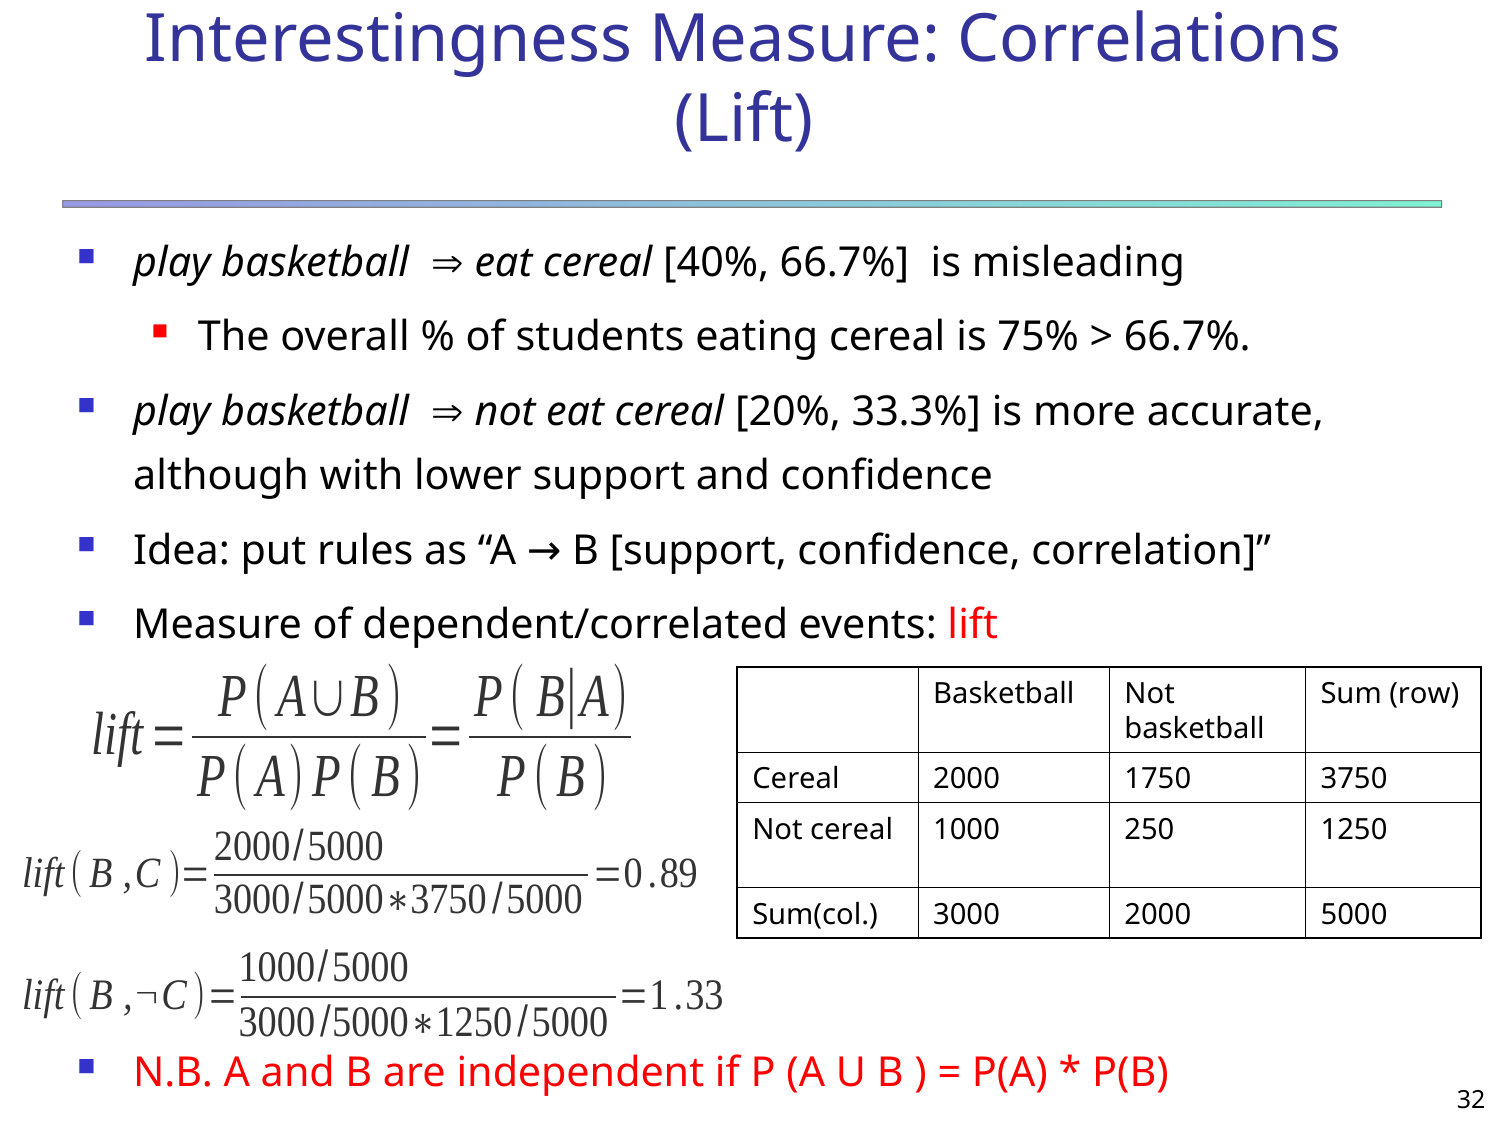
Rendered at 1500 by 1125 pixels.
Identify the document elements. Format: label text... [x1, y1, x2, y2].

table_header Sum (row) [1306, 668, 1480, 752]
table_cell 2000 [919, 753, 1109, 802]
list play basketball  eat cereal [40%, 66.7%] is misleading The overall % of students eating cereal is 75% > 66.7%. play basketball  not eat cereal [20%, 33.3%] is more accurate, although with lower support and confidence Idea: put rules as “A → B [support, confidence, correlation]” Measure of dependent/correlated events: lift N.B. A and B are independent if P (A U B ) = P(A) * P(B) [62, 212, 1463, 1112]
table_cell 250 [1110, 803, 1305, 887]
table_header Not basketball [1110, 668, 1305, 752]
table_cell 2000 [1110, 888, 1305, 937]
table_cell 1250 [1306, 803, 1480, 887]
table_header Basketball [919, 668, 1109, 752]
table_cell Not cereal [738, 803, 918, 887]
chart [79, 659, 645, 816]
table_cell 1000 [919, 803, 1109, 887]
table_cell Sum(col.) [738, 888, 918, 937]
table_cell Cereal [738, 753, 918, 802]
table_cell 3000 [919, 888, 1109, 937]
text_box <number> [1187, 1062, 1500, 1125]
table_cell 3750 [1306, 753, 1480, 802]
text_box [12, 822, 713, 925]
table_header [738, 668, 918, 752]
title Interestingness Measure: Correlations (Lift) [62, 0, 1426, 163]
table_cell 1750 [1110, 753, 1305, 802]
table_cell 5000 [1306, 888, 1480, 937]
text_box [12, 943, 738, 1048]
